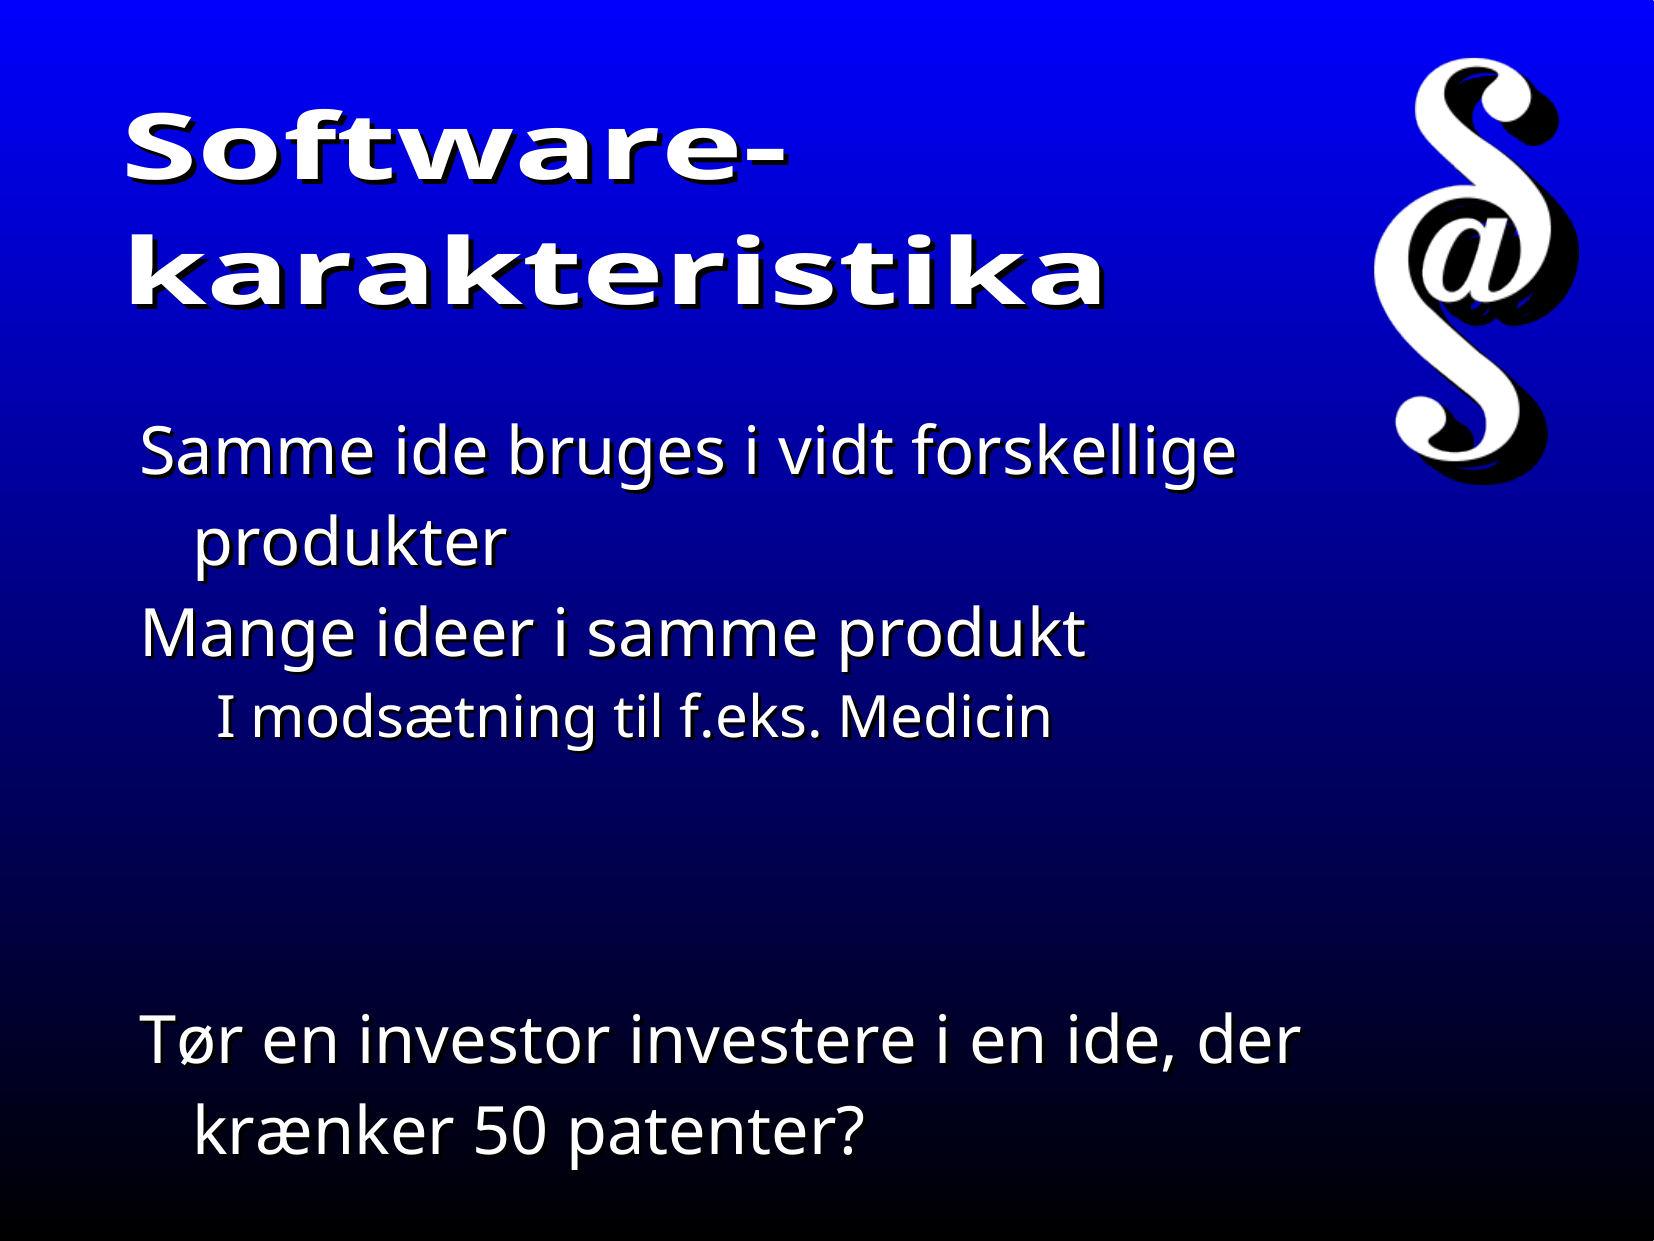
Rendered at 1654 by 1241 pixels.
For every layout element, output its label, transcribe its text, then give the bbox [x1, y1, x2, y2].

title Software- karakteristika [121, 99, 1281, 313]
picture [1357, 44, 1595, 488]
list Samme ide bruges i vidt forskellige produkter Mange ideer i samme produkt I modsætning til f.eks. Medicin Tør en investor investere i en ide, der krænker 50 patenter? [121, 403, 1374, 1127]
